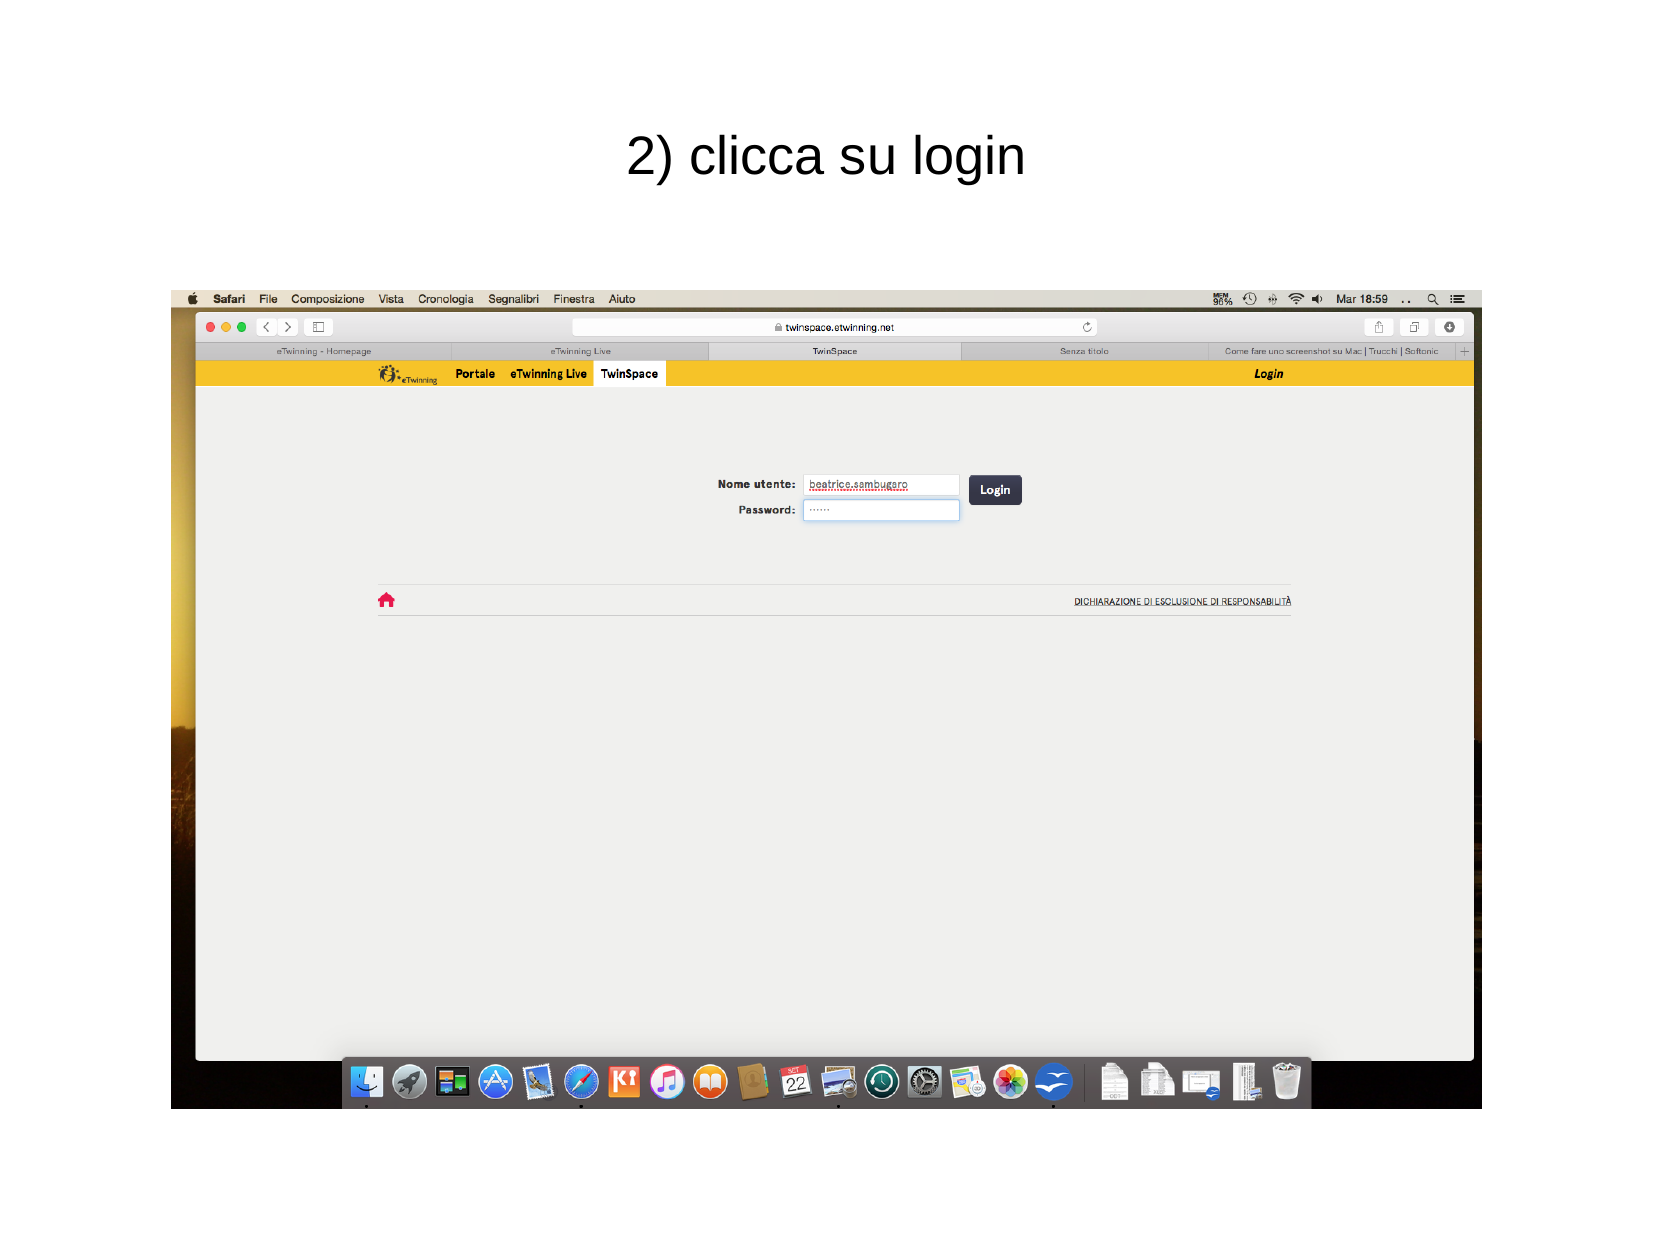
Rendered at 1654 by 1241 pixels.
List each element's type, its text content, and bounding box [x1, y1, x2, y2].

picture [171, 290, 1482, 1109]
title 2) clicca su login [82, 49, 1571, 257]
